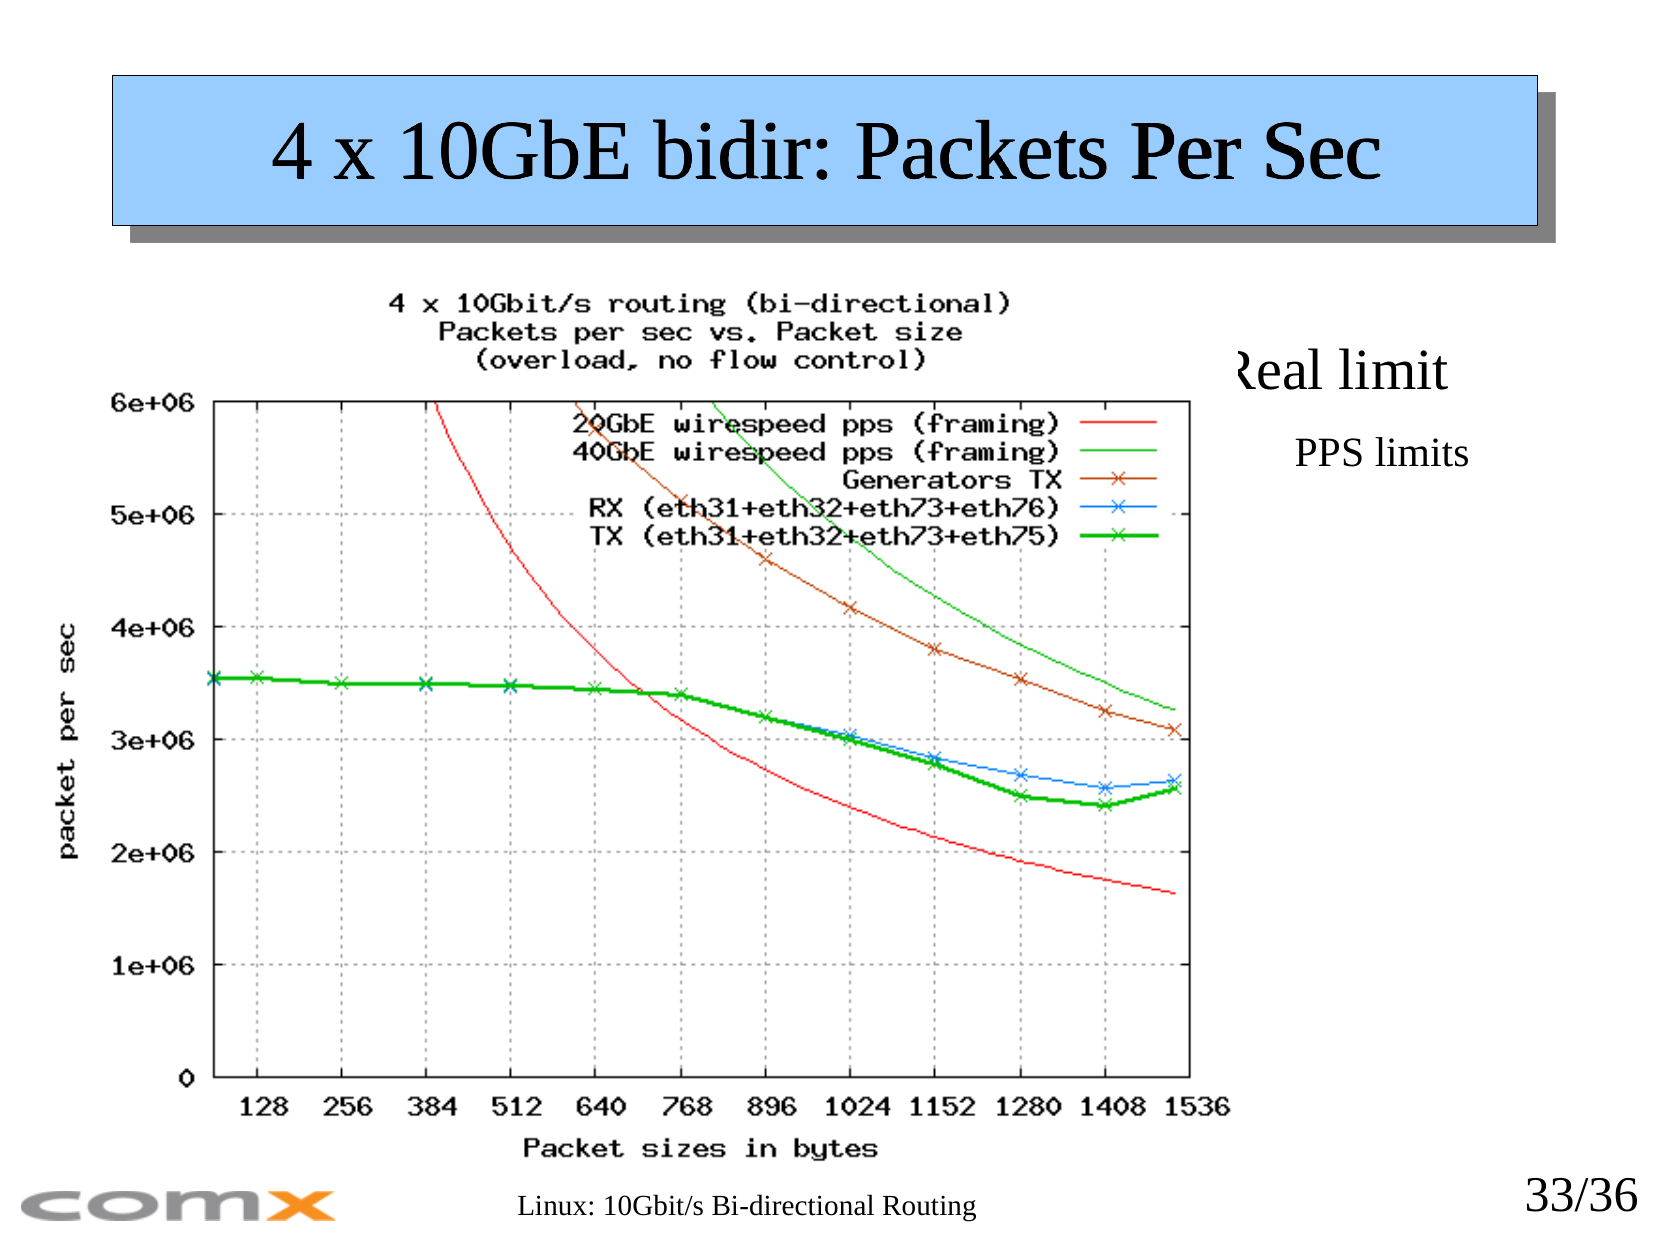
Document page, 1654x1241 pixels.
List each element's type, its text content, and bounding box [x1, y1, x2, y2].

picture [37, 262, 1238, 1163]
list Real limit PPS limits [1238, 337, 1613, 1096]
picture [21, 1191, 335, 1221]
title 4 x 10GbE bidir: Packets Per Sec [116, 90, 1538, 211]
